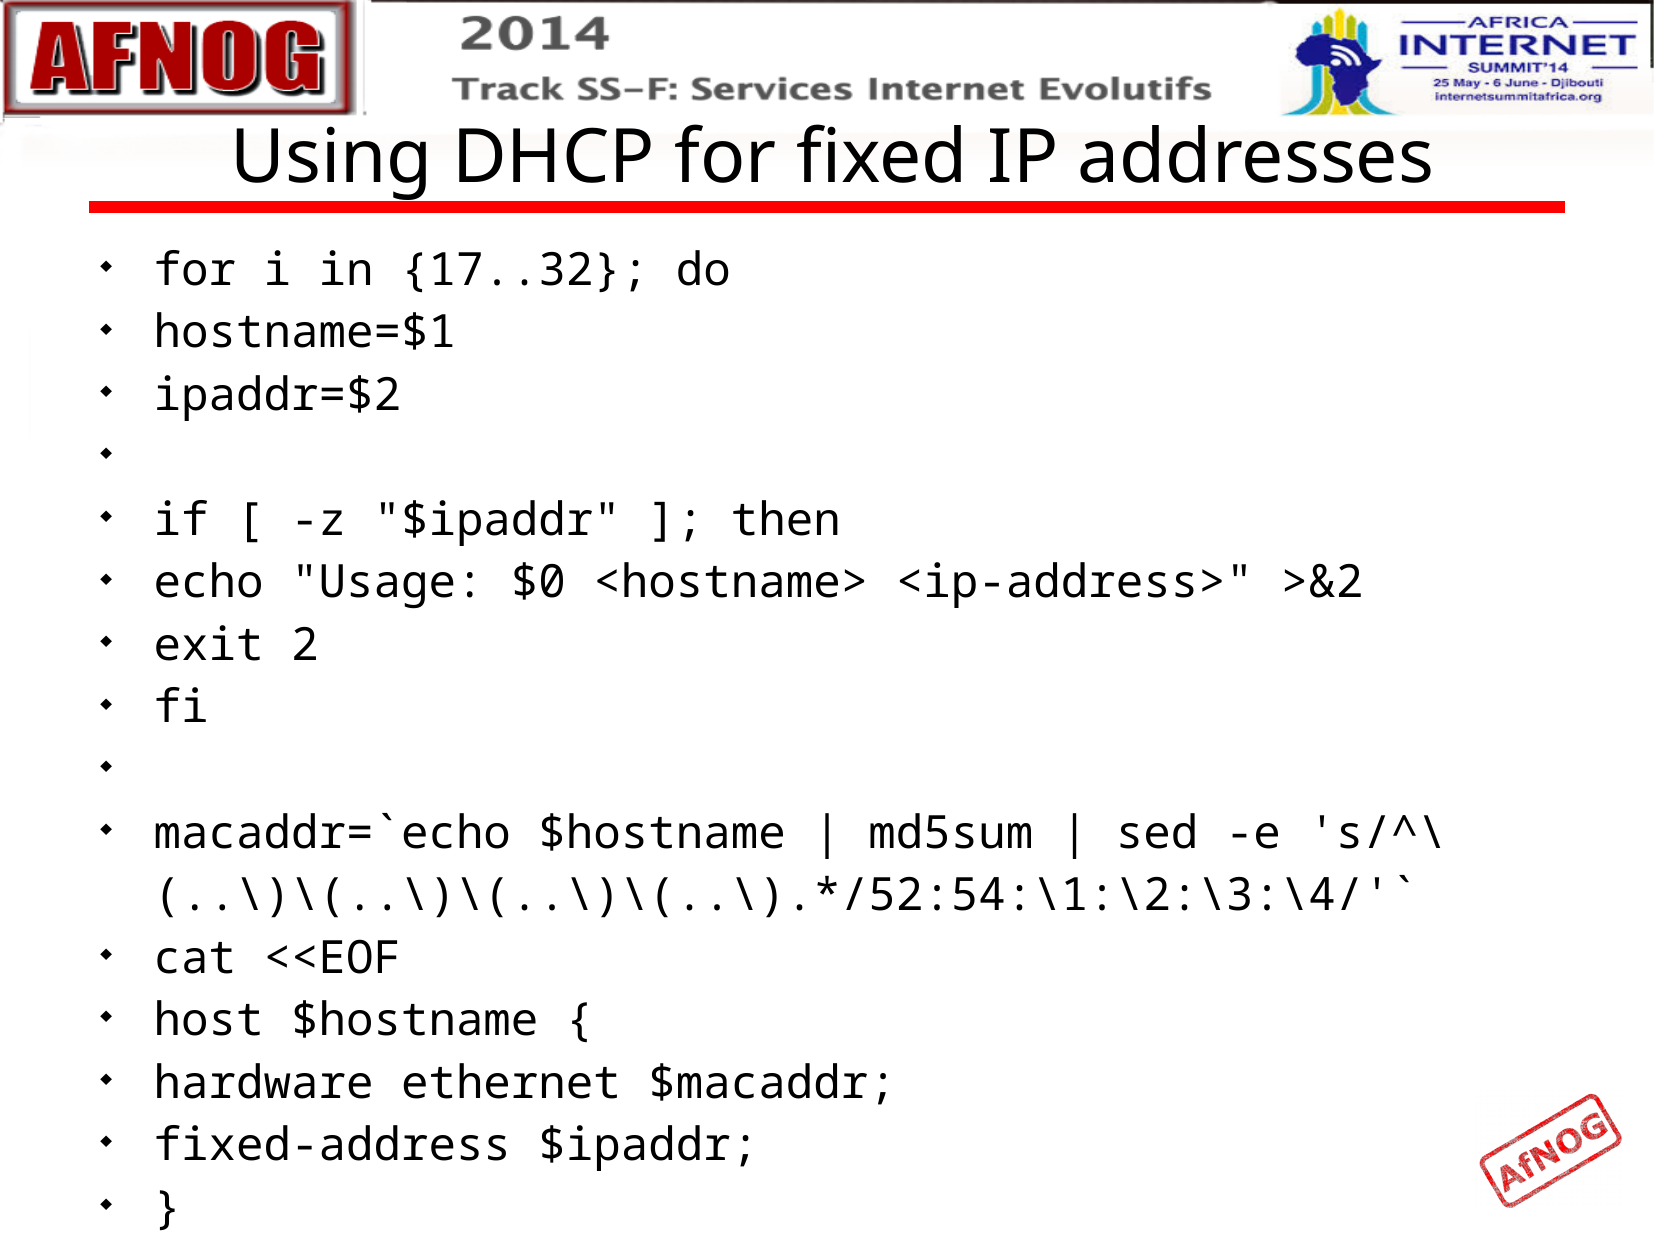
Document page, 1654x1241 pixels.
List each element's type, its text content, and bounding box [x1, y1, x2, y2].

list for i in {17..32}; do hostname=$1 ipaddr=$2 if [ -z "$ipaddr" ]; then echo "Usage: $0 <hostname> <ip-address>" >&2 exit 2 fi macaddr=`echo $hostname | md5sum | sed -e 's/^\(..\)\(..\)\(..\)\(..\).*/52:54:\1:\2:\3:\4/'` cat <<EOF host $hostname { hardware ethernet $macaddr; fixed-address $ipaddr; } EOF exit 0 [82, 236, 1571, 1220]
picture [0, 0, 1654, 1241]
title Using DHCP for fixed IP addresses [88, 64, 1577, 243]
